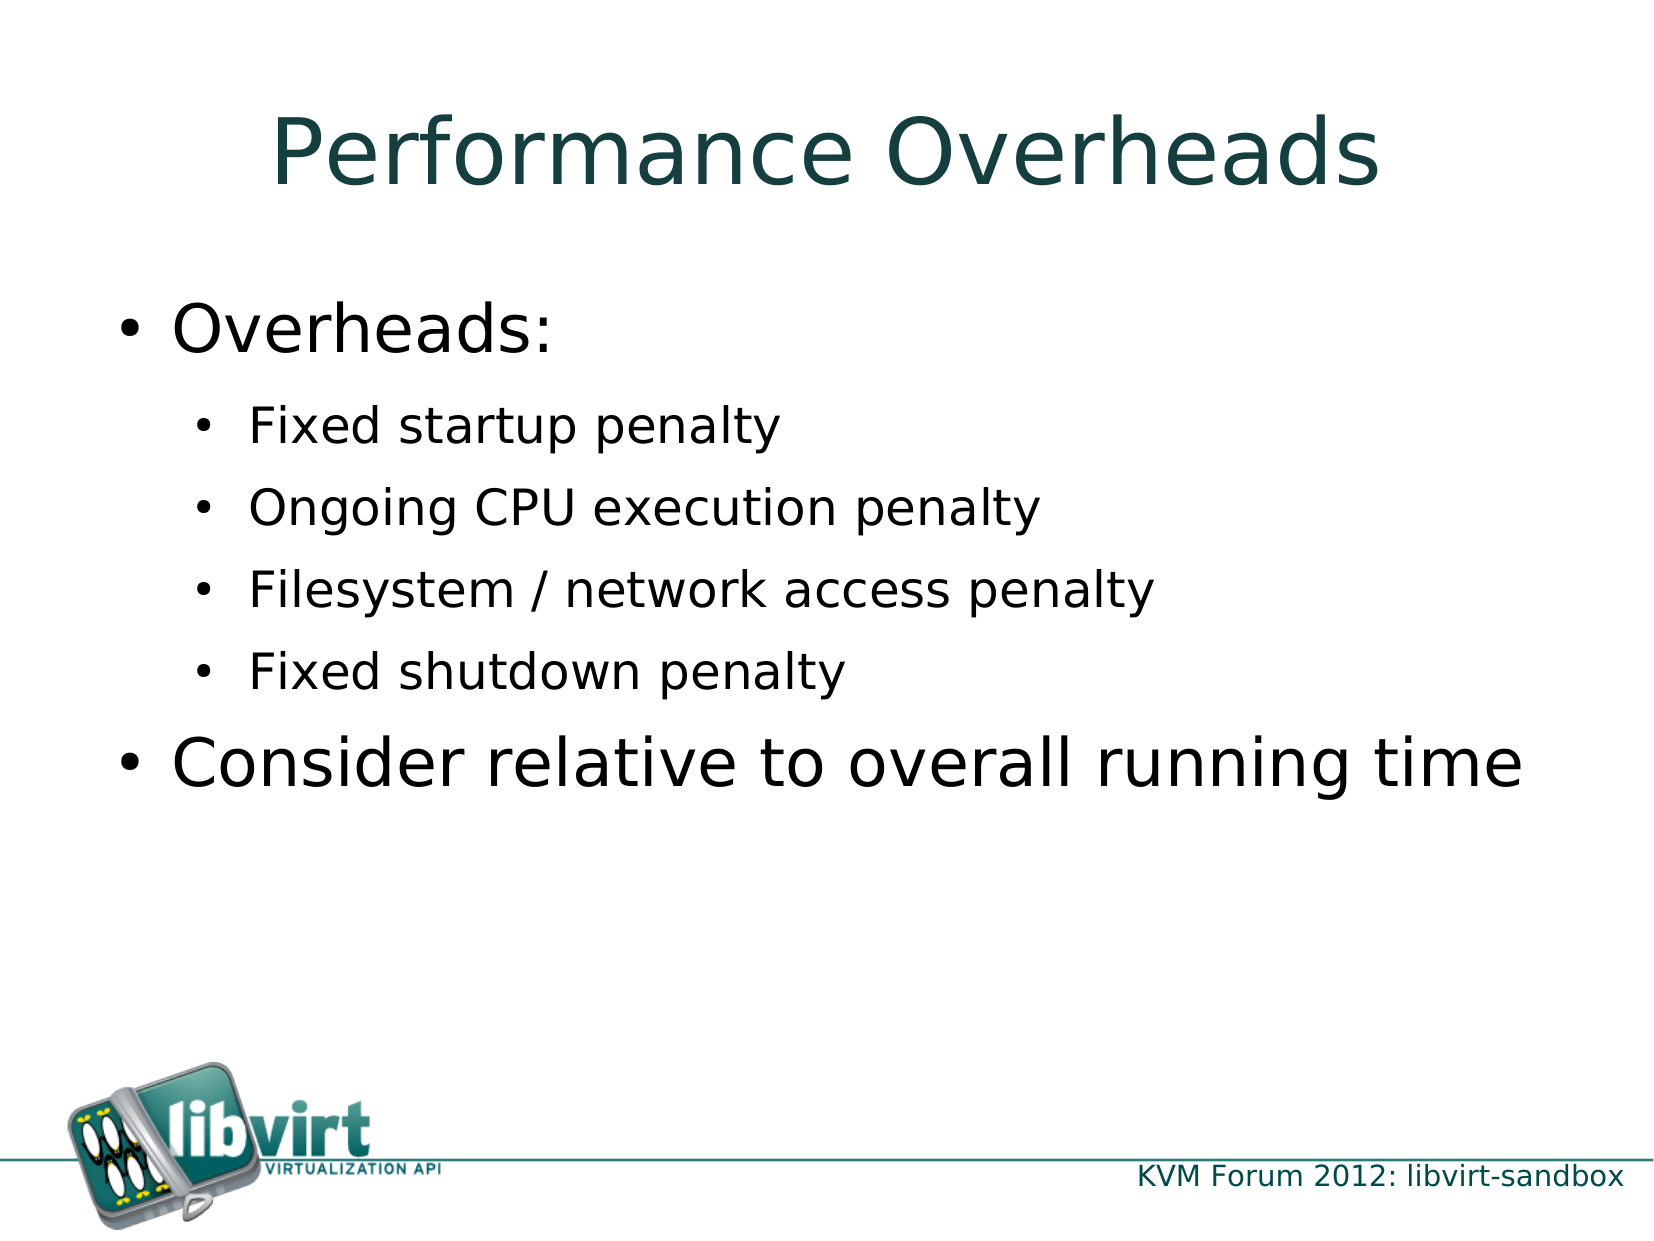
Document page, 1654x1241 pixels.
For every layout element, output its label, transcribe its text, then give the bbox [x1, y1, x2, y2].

list Overheads: Fixed startup penalty Ongoing CPU execution penalty Filesystem / network access penalty Fixed shutdown penalty Consider relative to overall running time [82, 290, 1571, 1062]
picture [0, 1062, 1654, 1230]
title Performance Overheads [82, 49, 1571, 257]
text_box KVM Forum 2012: libvirt-sandbox [1122, 1151, 1654, 1211]
